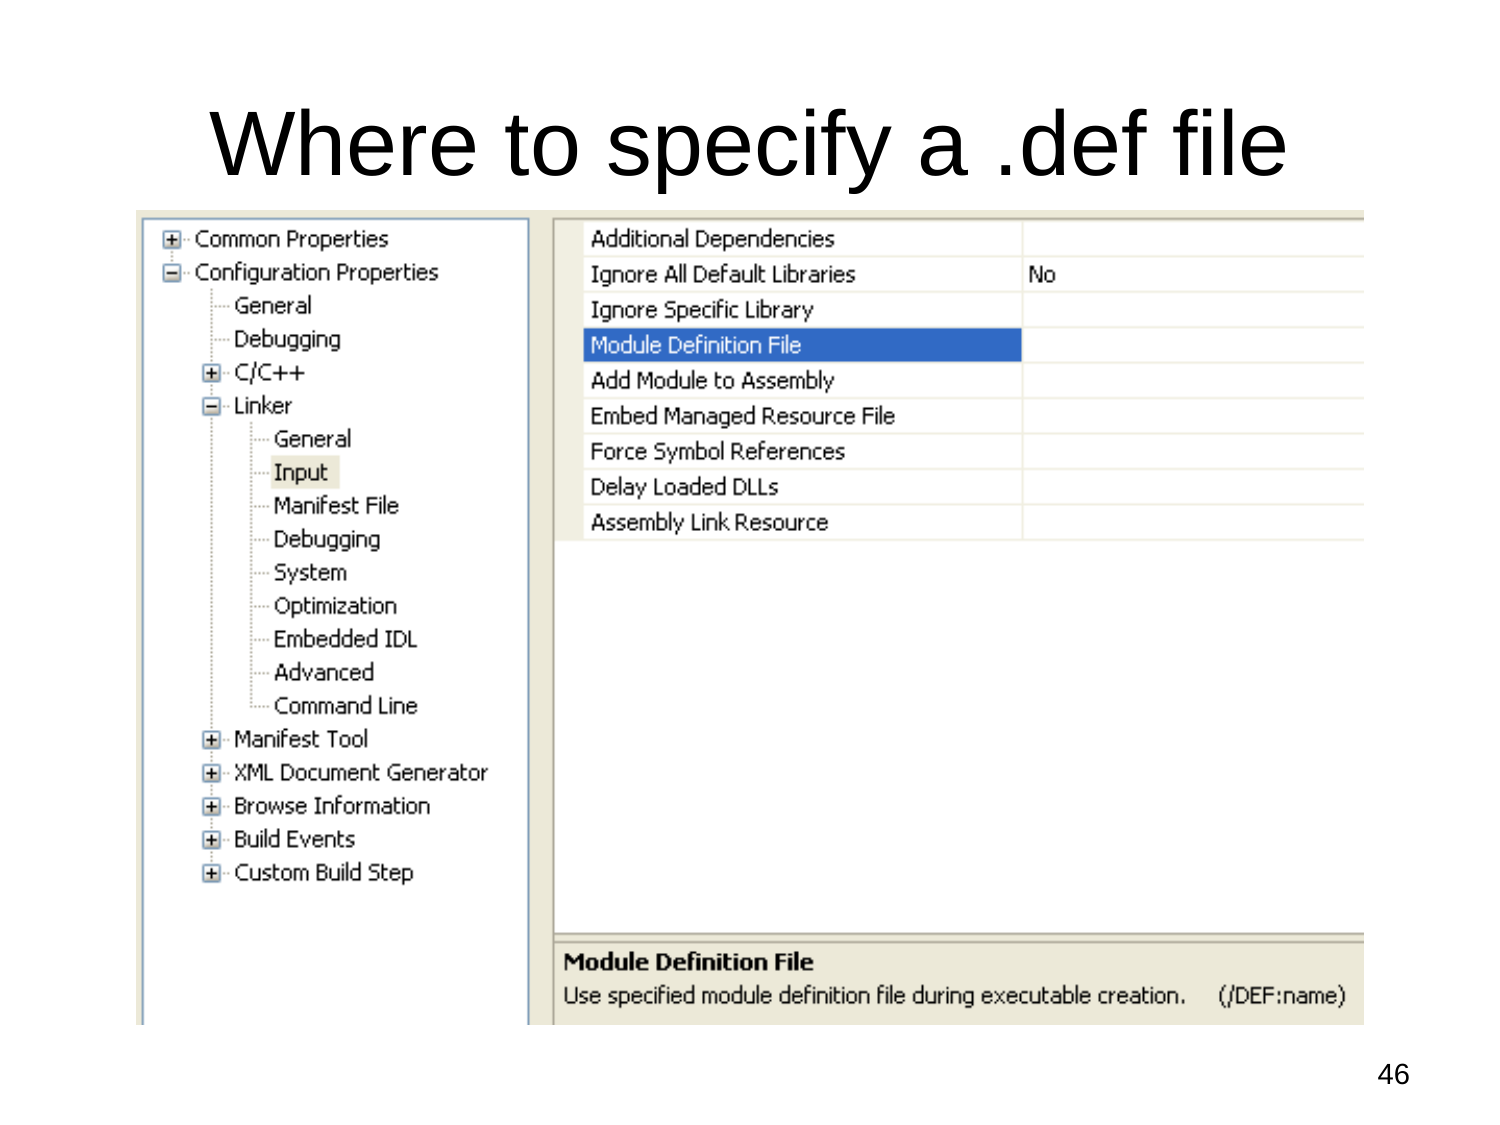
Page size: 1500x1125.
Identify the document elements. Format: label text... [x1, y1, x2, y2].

picture [136, 210, 1364, 1026]
title Where to specify a .def file [75, 45, 1426, 233]
text_box <number> [1074, 1042, 1426, 1103]
